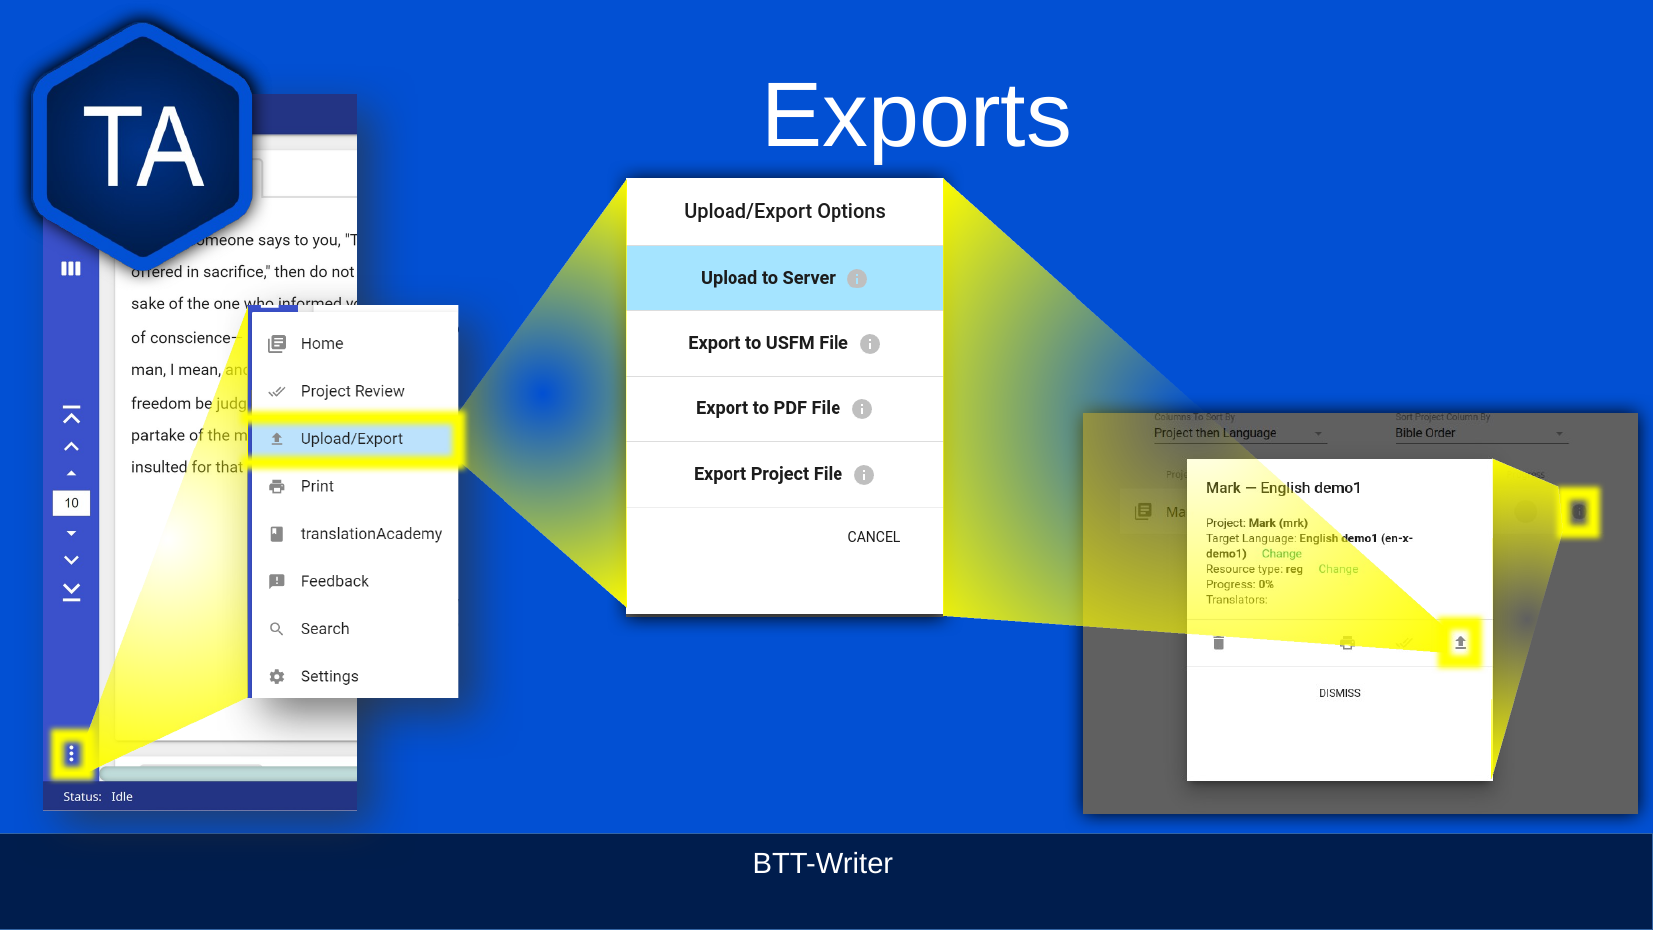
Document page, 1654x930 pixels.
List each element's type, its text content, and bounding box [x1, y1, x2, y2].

text_box [943, 179, 1435, 653]
picture [1455, 634, 1464, 651]
text_box [1491, 458, 1563, 780]
picture [5, 9, 459, 811]
picture [626, 178, 944, 617]
picture [1083, 413, 1638, 814]
picture [68, 746, 77, 763]
title Exports [297, 37, 1571, 193]
text_box [461, 179, 627, 608]
text_box [90, 305, 248, 768]
picture [248, 428, 448, 452]
